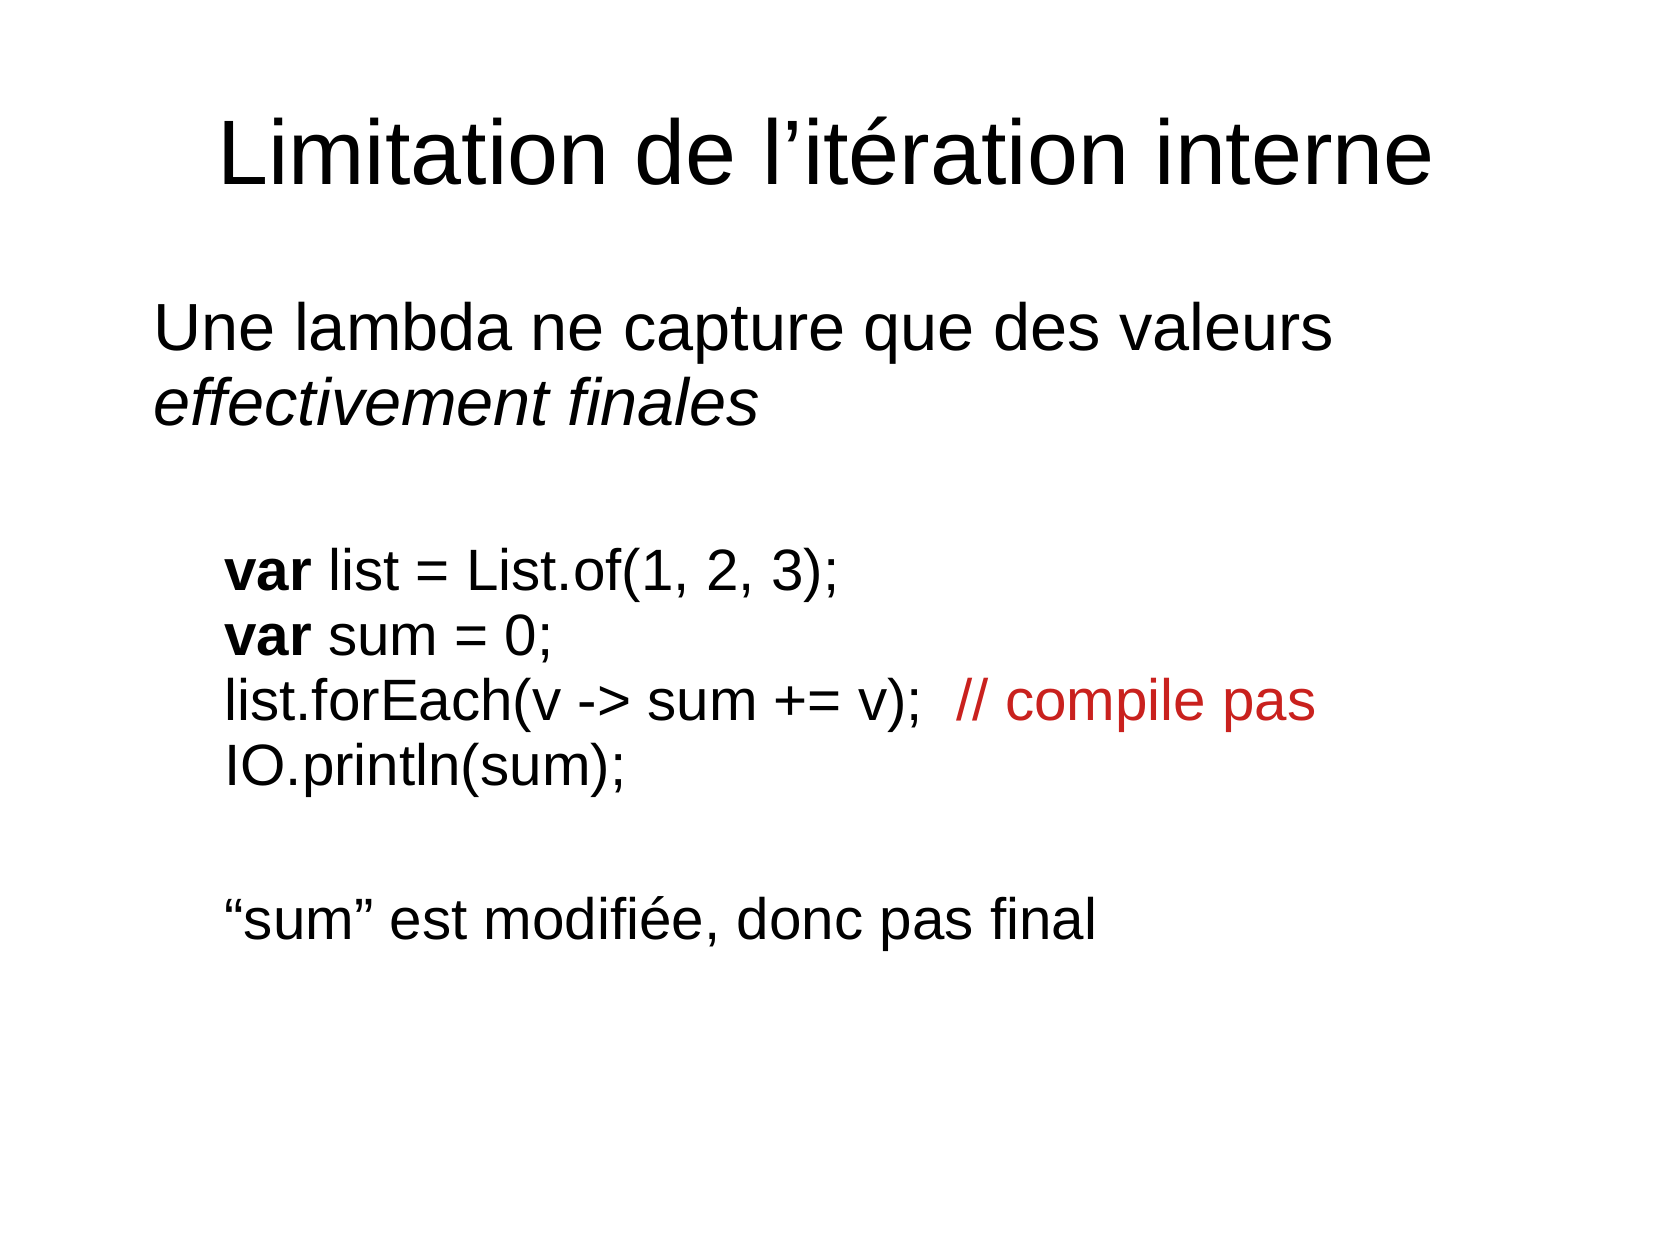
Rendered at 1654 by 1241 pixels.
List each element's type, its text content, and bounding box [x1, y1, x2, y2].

list Une lambda ne capture que des valeurs effectivement finales var list = List.of(1, 2, 3); var sum = 0; list.forEach(v -> sum += v); // compile pas IO.println(sum); “sum” est modifiée, donc pas final [82, 290, 1571, 1010]
title Limitation de l’itération interne [82, 49, 1571, 257]
